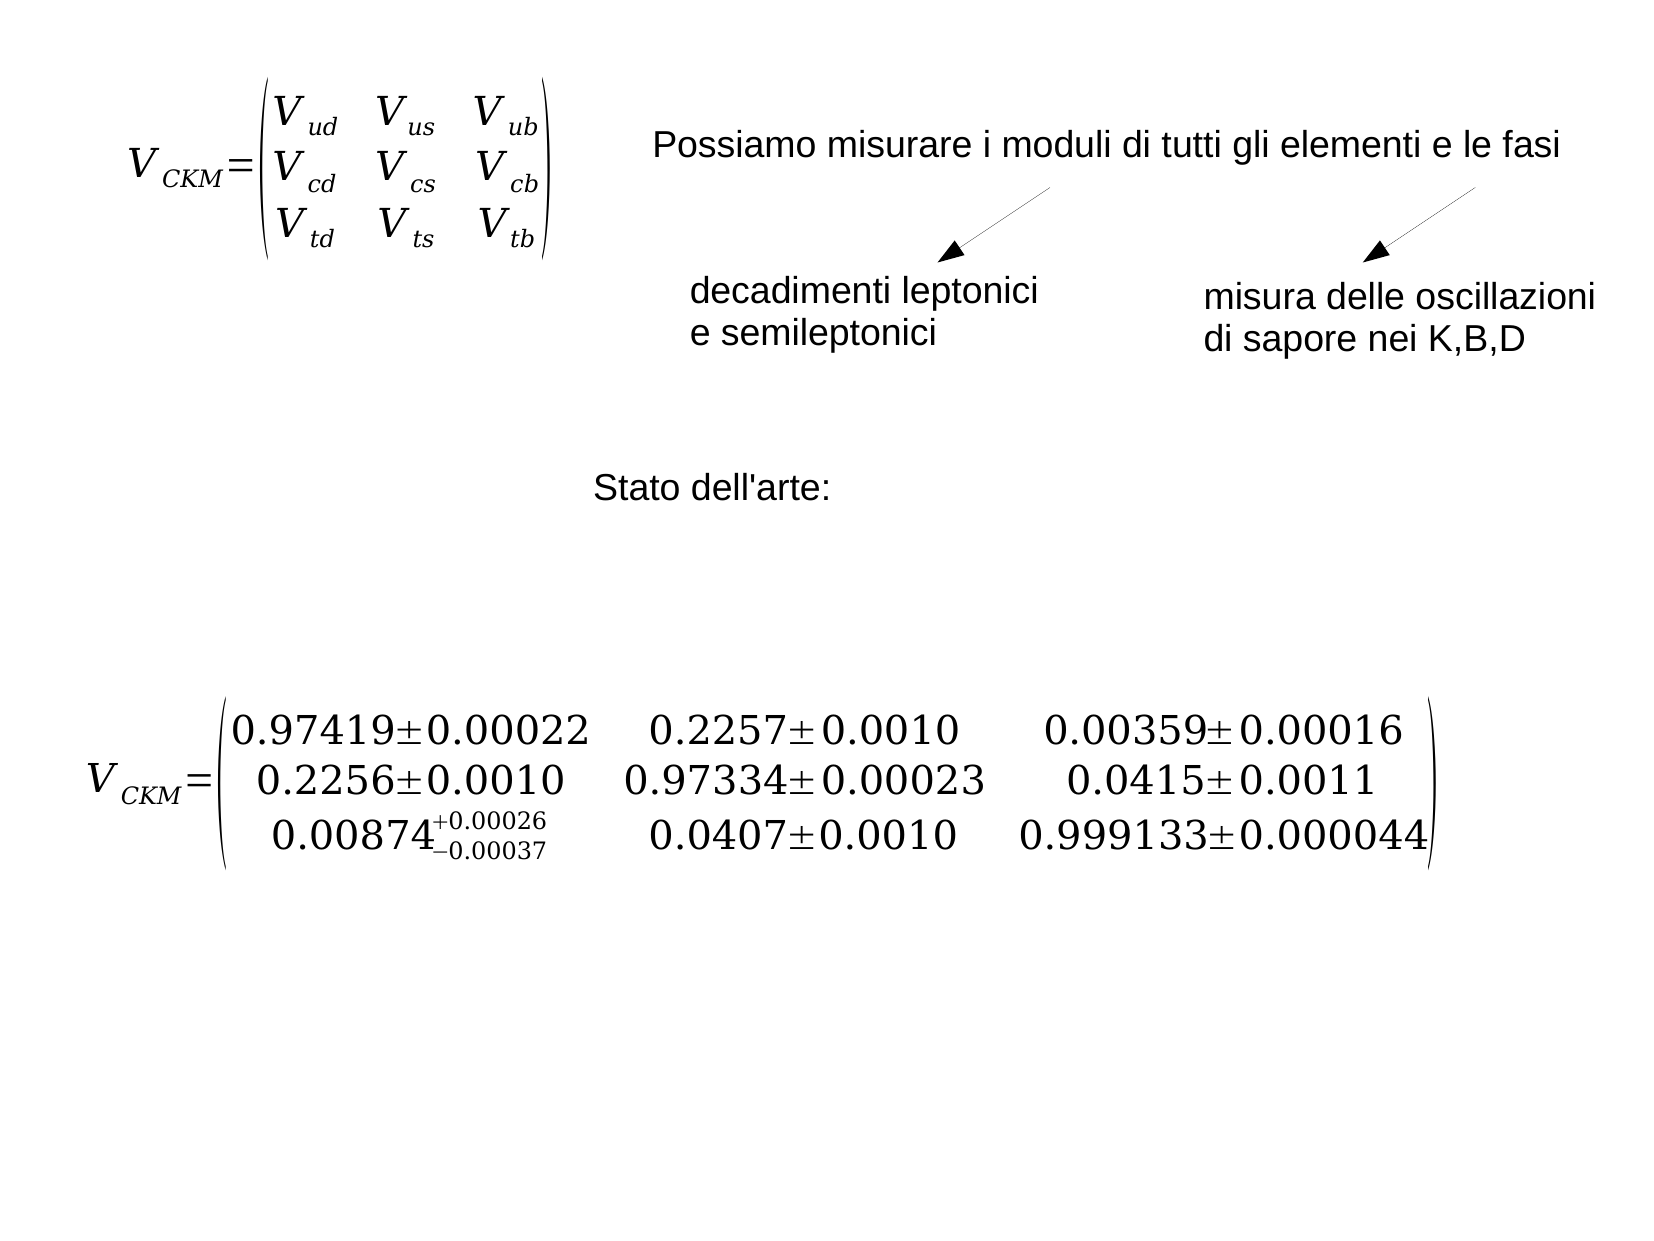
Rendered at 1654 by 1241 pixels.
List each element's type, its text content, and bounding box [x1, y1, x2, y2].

chart [75, 695, 1449, 874]
text_box decadimenti leptonici e semileptonici [675, 262, 1126, 362]
text_box Possiamo misurare i moduli di tutti gli elementi e le fasi [637, 116, 1613, 174]
text_box misura delle oscillazioni di sapore nei K,B,D [1188, 268, 1639, 368]
chart [117, 75, 563, 263]
text_box Stato dell'arte: [578, 458, 1554, 516]
